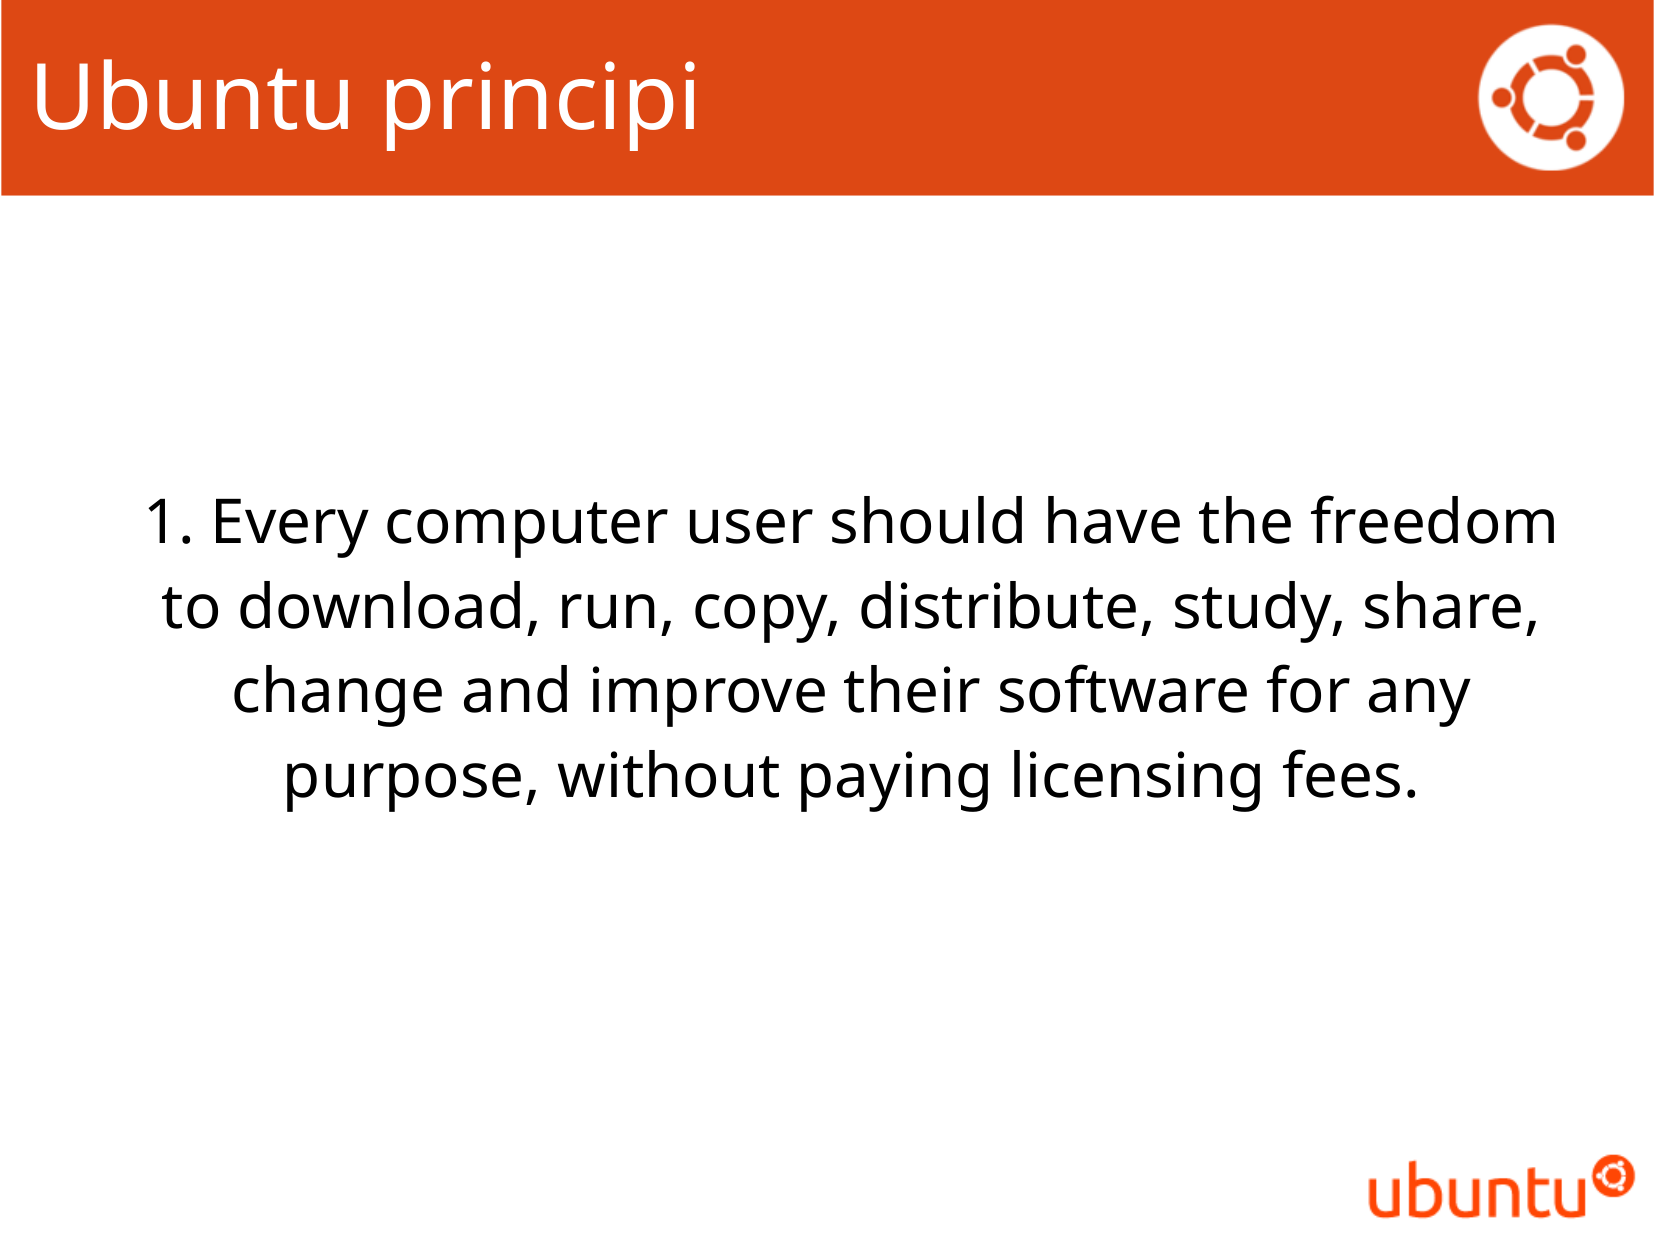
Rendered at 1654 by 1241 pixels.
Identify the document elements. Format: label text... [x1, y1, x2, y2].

list 1. Every computer user should have the freedom to download, run, copy, distribute, study, share, change and improve their software for any purpose, without paying licensing fees. [75, 477, 1564, 901]
title Ubuntu principi [29, 0, 1459, 198]
picture [0, 0, 1654, 1241]
